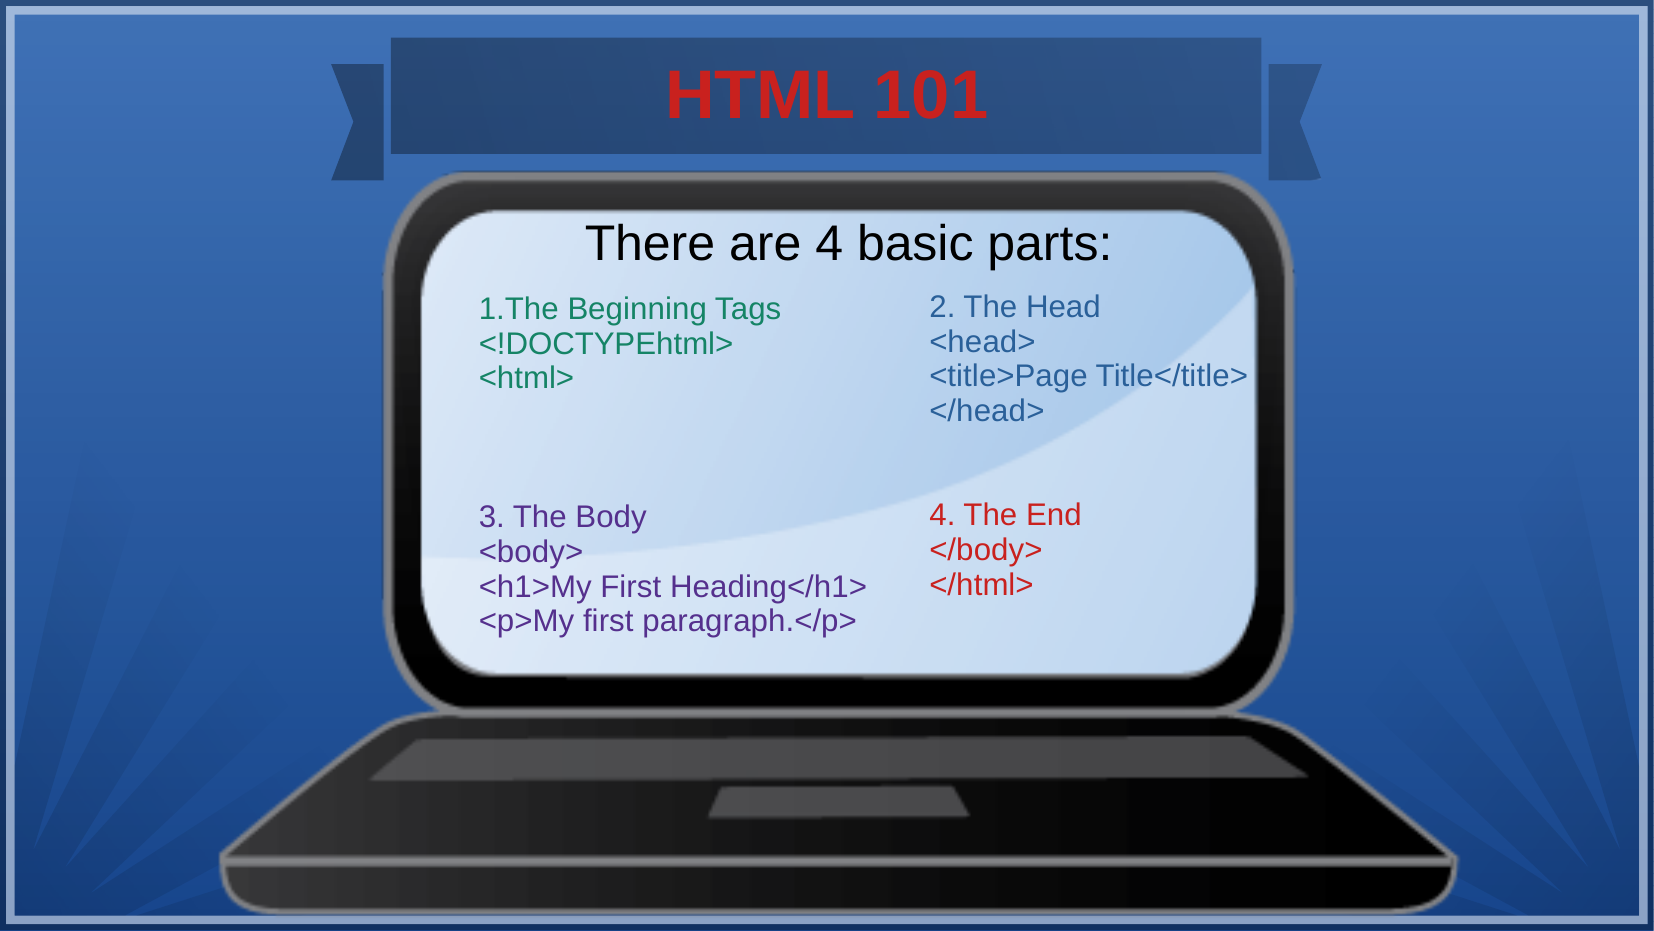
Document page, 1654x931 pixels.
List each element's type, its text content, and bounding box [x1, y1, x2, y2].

picture [164, 119, 1514, 931]
text_box There are 4 basic parts: [570, 207, 1128, 279]
title HTML 101 [389, 35, 1264, 154]
text_box 1.The Beginning Tags <!DOCTYPEhtml> <html> 3. The Body <body> <h1>My First Heading</h1> <p>My first paragraph.</p> [464, 283, 888, 681]
text_box 2. The Head <head> <title>Page Title</title> </head> 4. The End </body> </html> [914, 281, 1307, 662]
